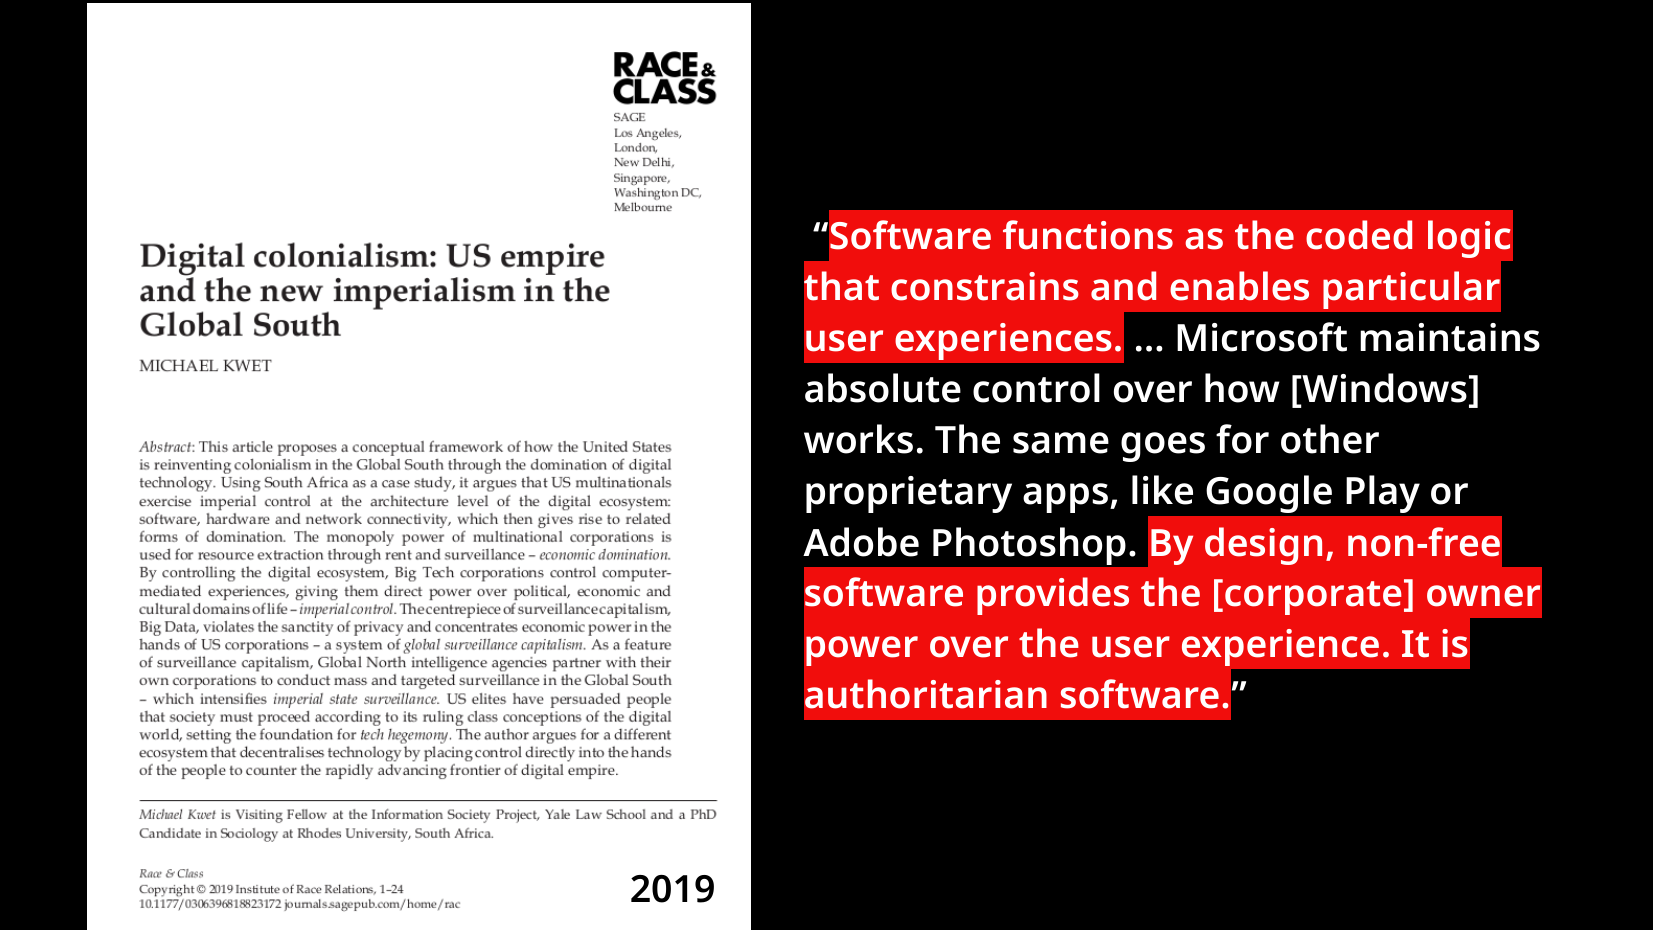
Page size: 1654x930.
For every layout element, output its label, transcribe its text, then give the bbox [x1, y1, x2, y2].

picture [87, 3, 751, 855]
text_box 2019 [15, 855, 1636, 930]
title “Software functions as the coded logic that constrains and enables particular user experiences. … Microsoft maintains absolute control over how [Windows] works. The same goes for other proprietary apps, like Google Play or Adobe Photoshop. By design, non-free software provides the [corporate] owner power over the user experience. It is authoritarian software.” [803, 259, 1594, 670]
